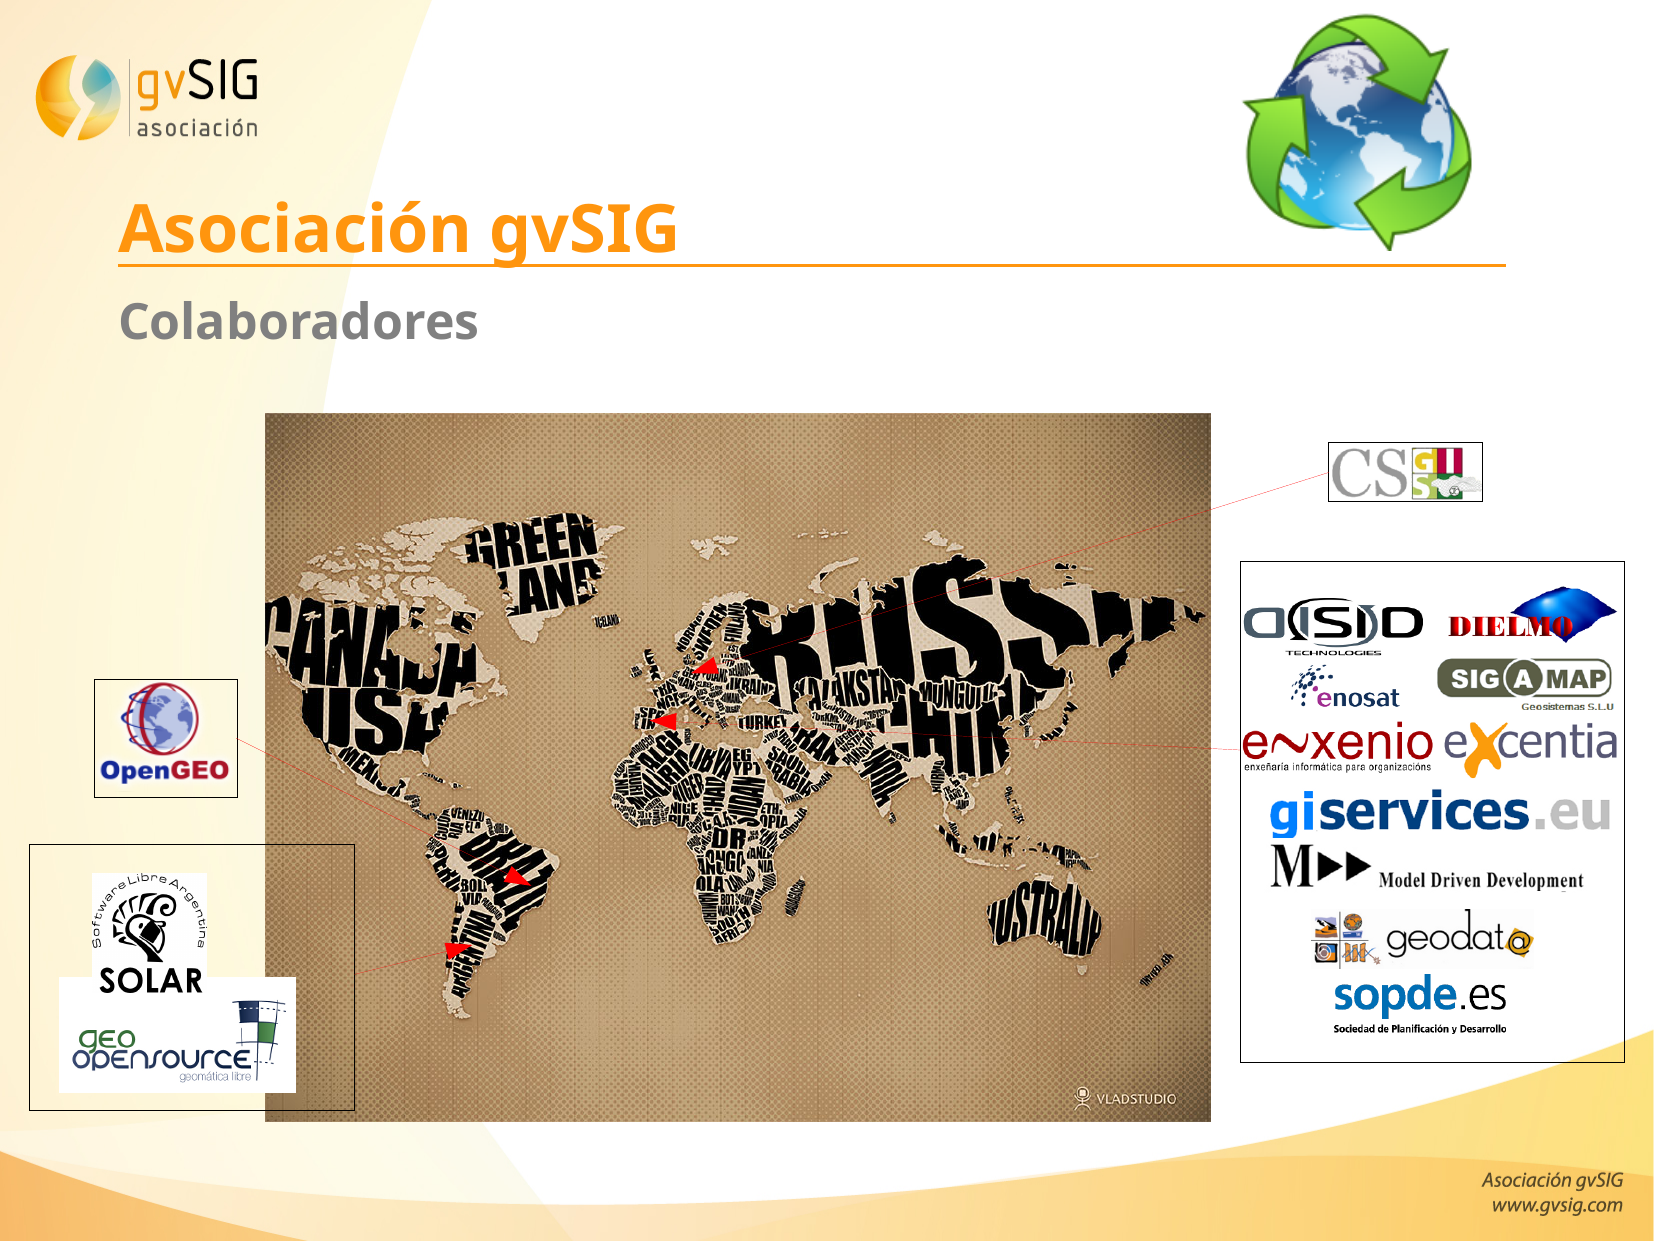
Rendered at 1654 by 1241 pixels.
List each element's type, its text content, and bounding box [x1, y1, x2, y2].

title Colaboradores [118, 276, 739, 365]
title Asociación gvSIG [118, 177, 1607, 276]
picture [0, 0, 1654, 1241]
